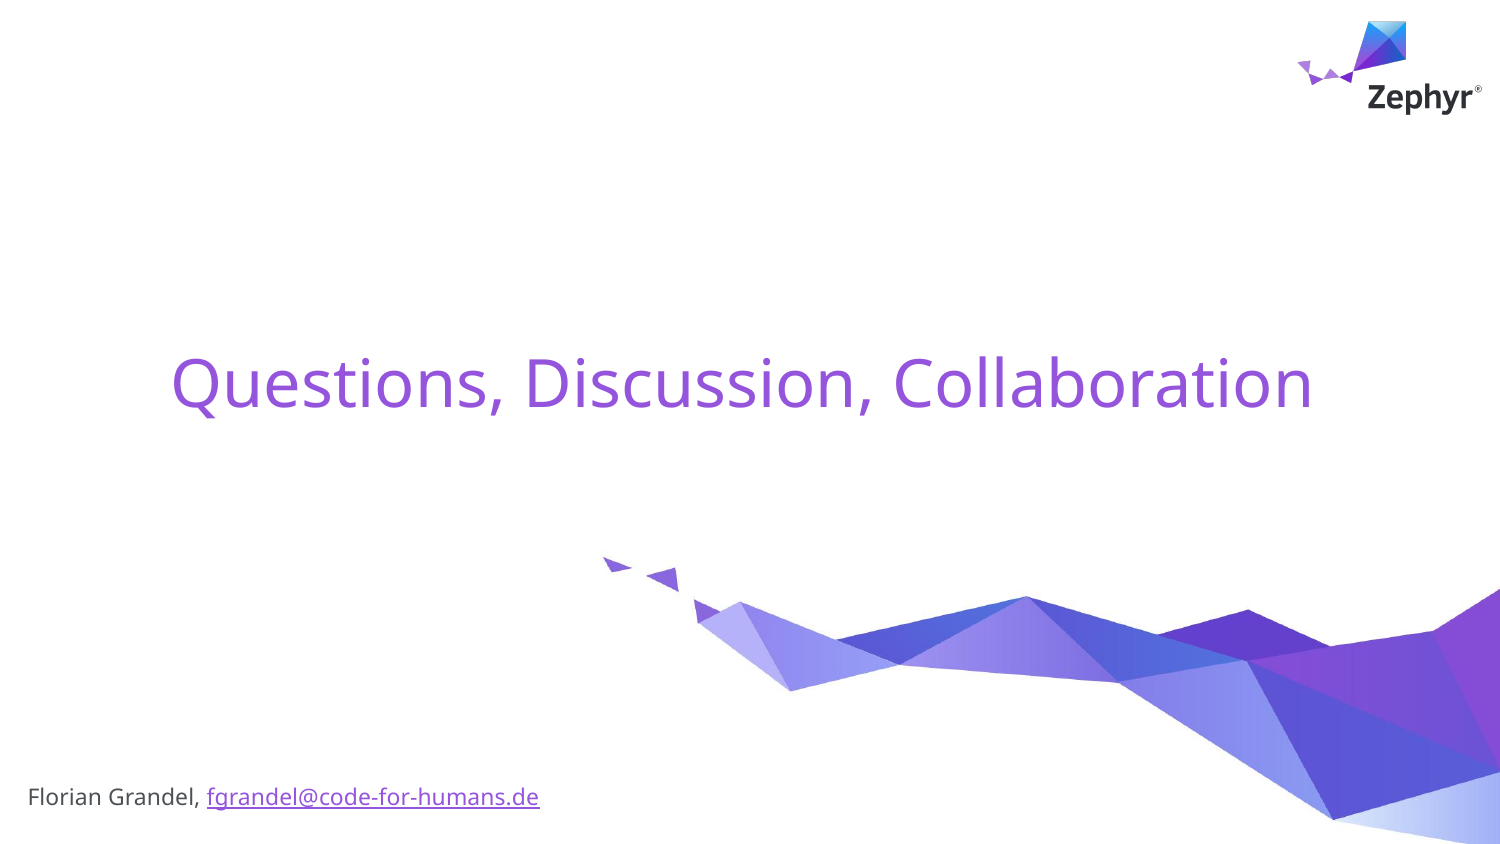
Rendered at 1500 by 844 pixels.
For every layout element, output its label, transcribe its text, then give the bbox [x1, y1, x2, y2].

picture [0, 0, 1500, 844]
title Questions, Discussion, Collaboration [58, 321, 1429, 485]
subtitle Florian Grandel, fgrandel@code-for-humans.de [12, 762, 678, 818]
